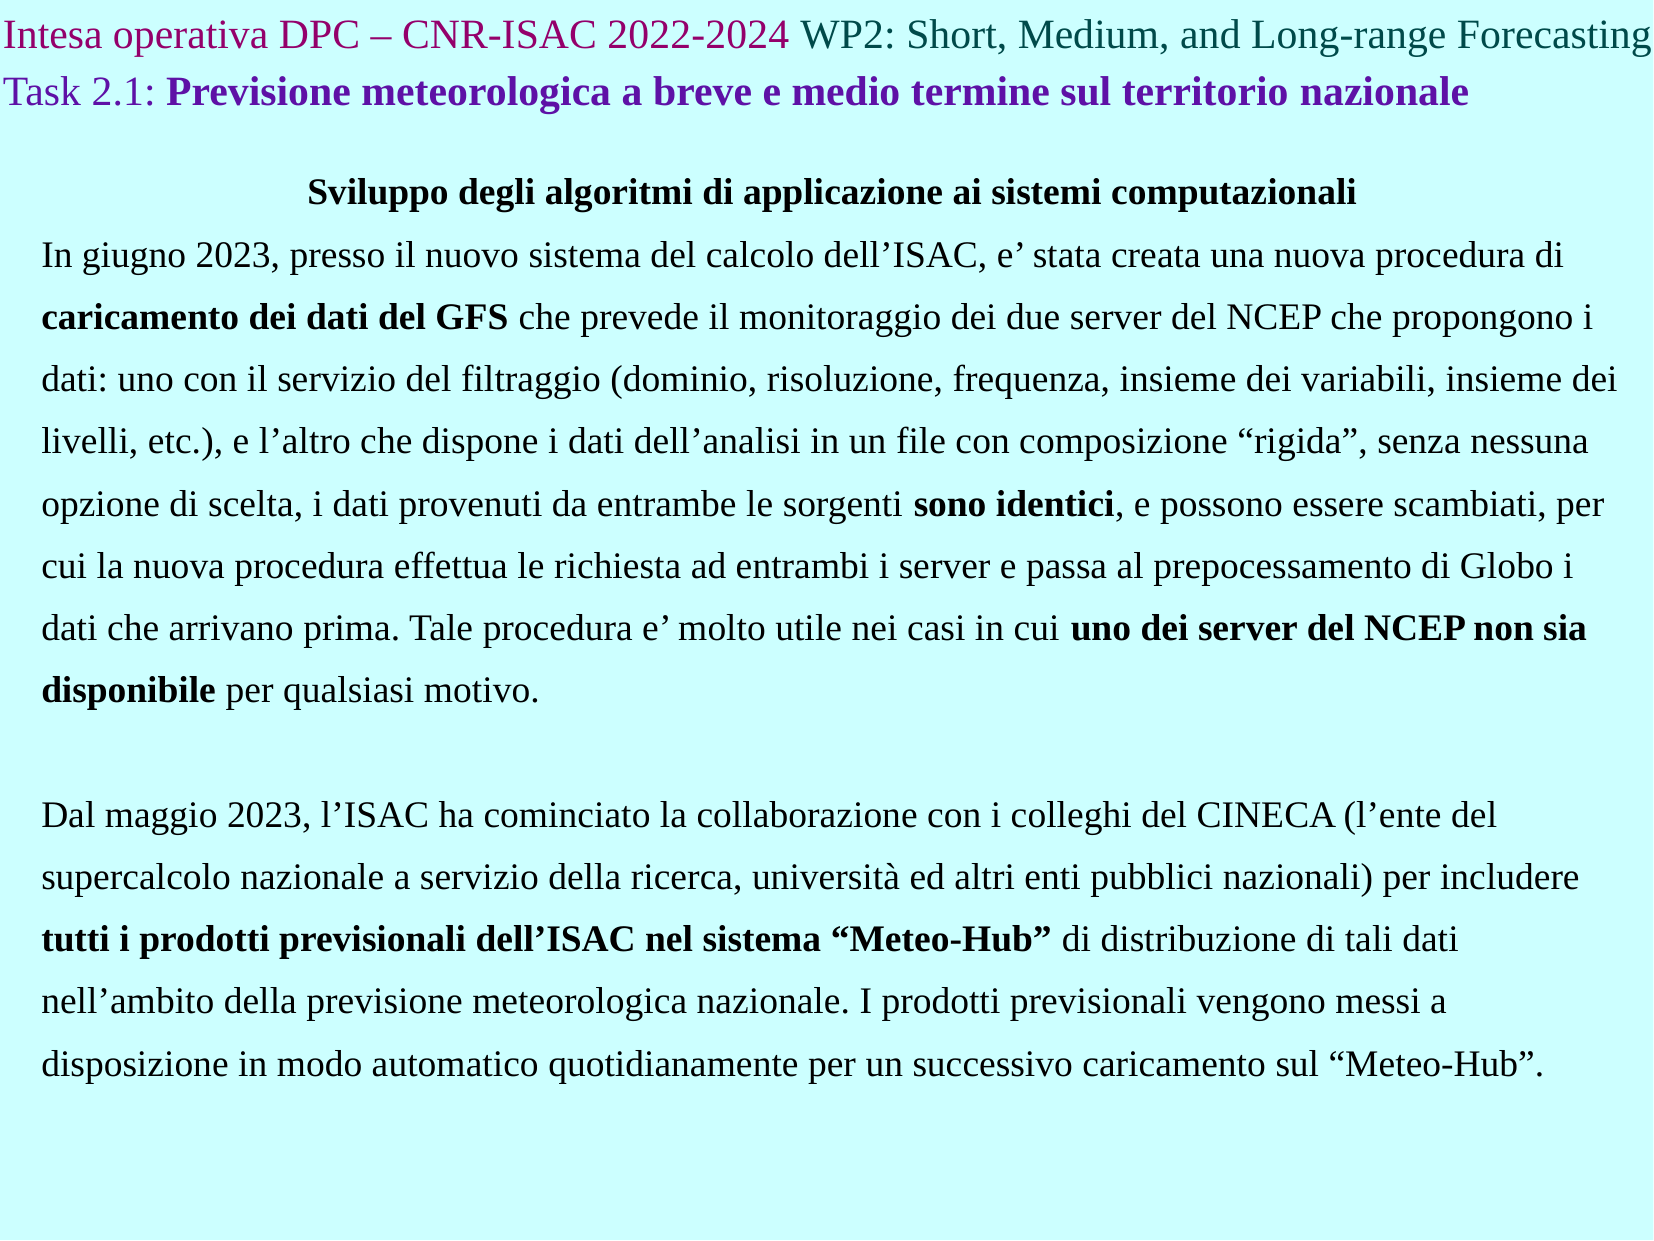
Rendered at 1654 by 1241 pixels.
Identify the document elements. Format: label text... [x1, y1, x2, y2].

text_box Intesa operativa DPC – CNR-ISAC 2022-2024 WP2: Short, Medium, and Long-range Forecasting Task 2.1: Previsione meteorologica a breve e medio termine sul territorio nazionale [0, 8, 1654, 154]
text_box Sviluppo degli algoritmi di applicazione ai sistemi computazionali In giugno 2023, presso il nuovo sistema del calcolo dell’ISAC, e’ stata creata una nuova procedura di caricamento dei dati del GFS che prevede il monitoraggio dei due server del NCEP che propongono i dati: uno con il servizio del filtraggio (dominio, risoluzione, frequenza, insieme dei variabili, insieme dei livelli, etc.), e l’altro che dispone i dati dell’analisi in un file con composizione “rigida”, senza nessuna opzione di scelta, i dati provenuti da entrambe le sorgenti sono identici, e possono essere scambiati, per cui la nuova procedura effettua le richiesta ad entrambi i server e passa al prepocessamento di Globo i dati che arrivano prima. Tale procedura e’ molto utile nei casi in cui uno dei server del NCEP non sia disponibile per qualsiasi motivo. Dal maggio 2023, l’ISAC ha cominciato la collaborazione con i colleghi del CINECA (l’ente del supercalcolo nazionale a servizio della ricerca, università ed altri enti pubblici nazionali) per includere tutti i prodotti previsionali dell’ISAC nel sistema “Meteo-Hub” di distribuzione di tali dati nell’ambito della previsione meteorologica nazionale. I prodotti previsionali vengono messi a disposizione in modo automatico quotidianamente per un successivo caricamento sul “Meteo-Hub”. [41, 150, 1625, 1085]
